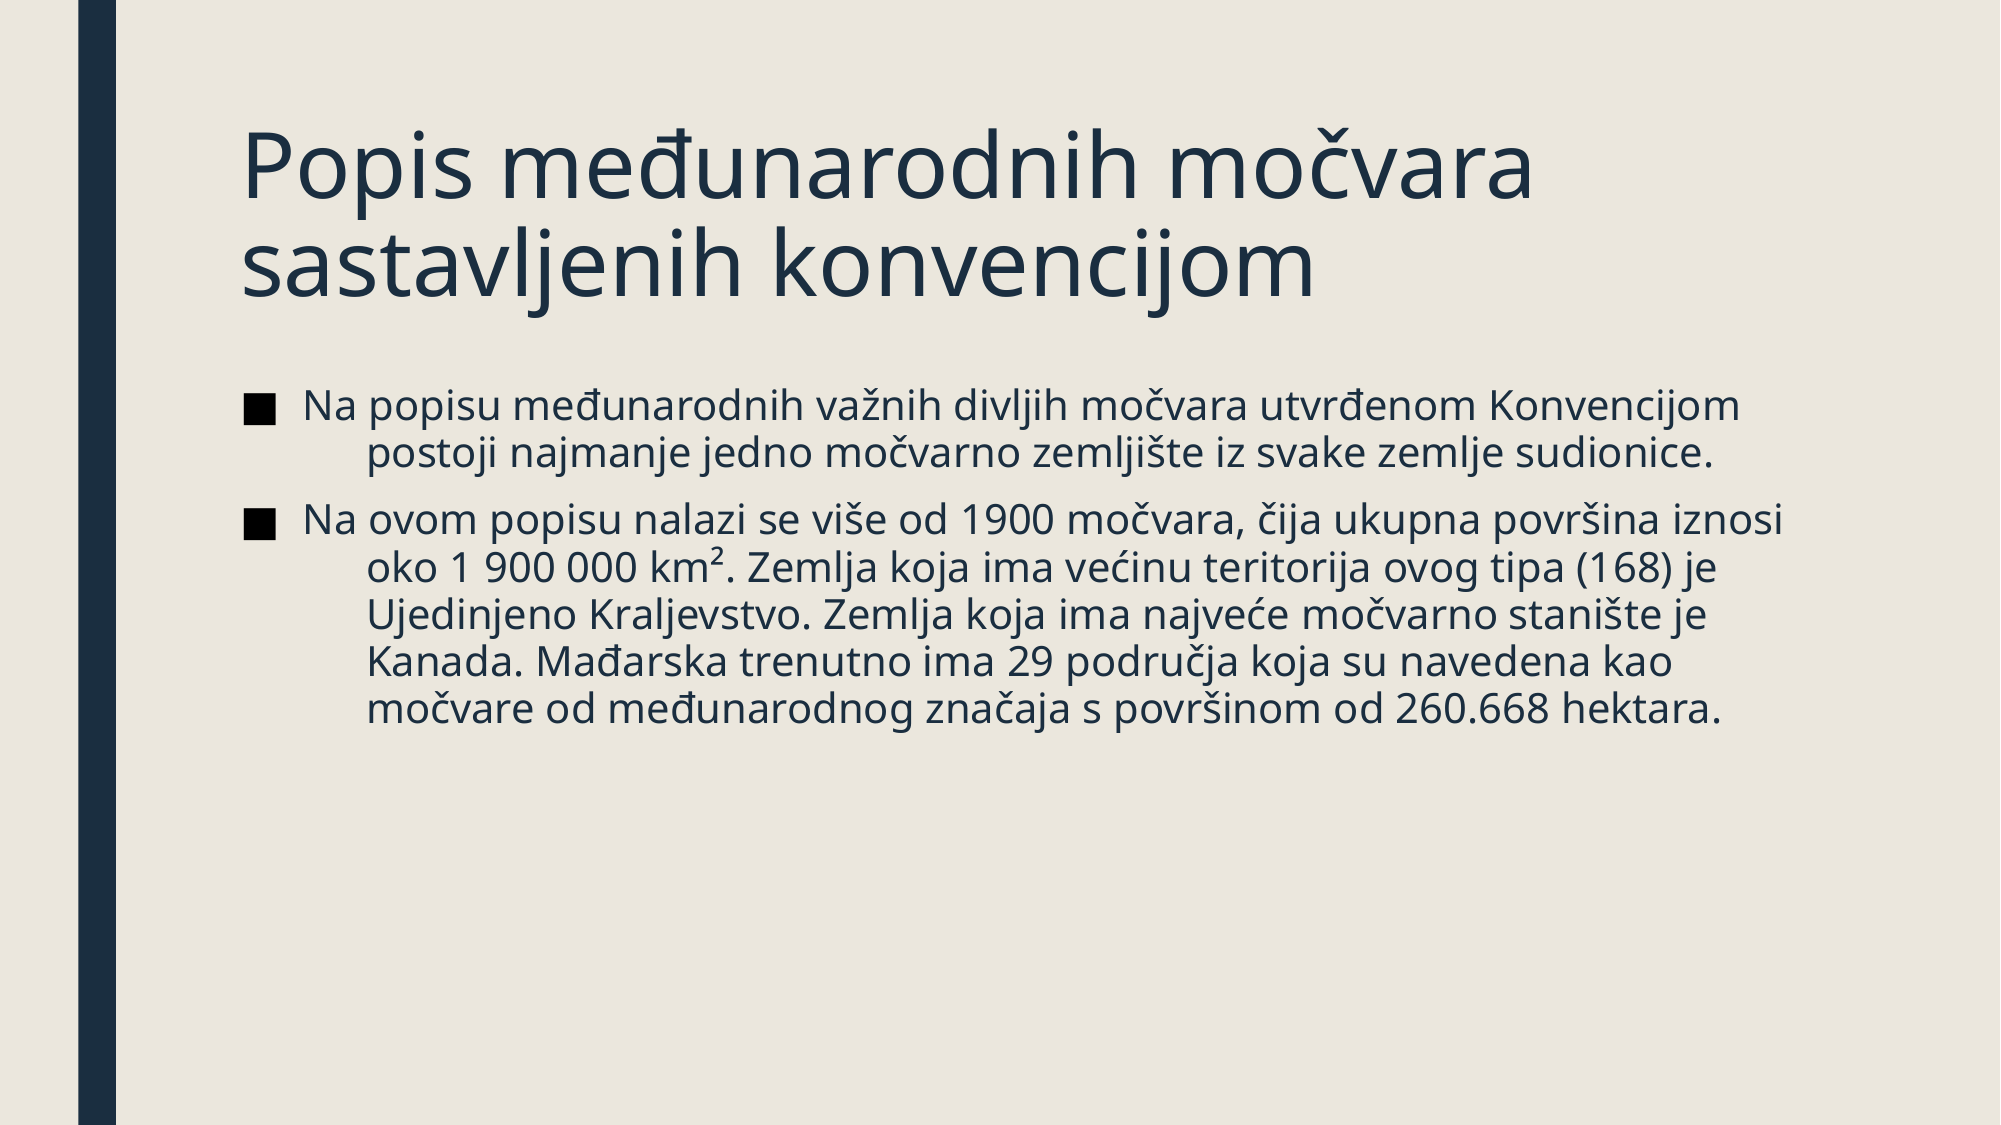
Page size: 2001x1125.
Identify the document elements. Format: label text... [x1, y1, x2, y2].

title Popis međunarodnih močvara sastavljenih konvencijom [225, 112, 1801, 357]
list Na popisu međunarodnih važnih divljih močvara utvrđenom Konvencijom postoji najmanje jedno močvarno zemljište iz svake zemlje sudionice. Na ovom popisu nalazi se više od 1900 močvara, čija ukupna površina iznosi oko 1 900 000 km². Zemlja koja ima većinu teritorija ovog tipa (168) je Ujedinjeno Kraljevstvo. Zemlja koja ima najveće močvarno stanište je Kanada. Mađarska trenutno ima 29 područja koja su navedena kao močvare od međunarodnog značaja s površinom od 260.668 hektara. [225, 375, 1801, 963]
